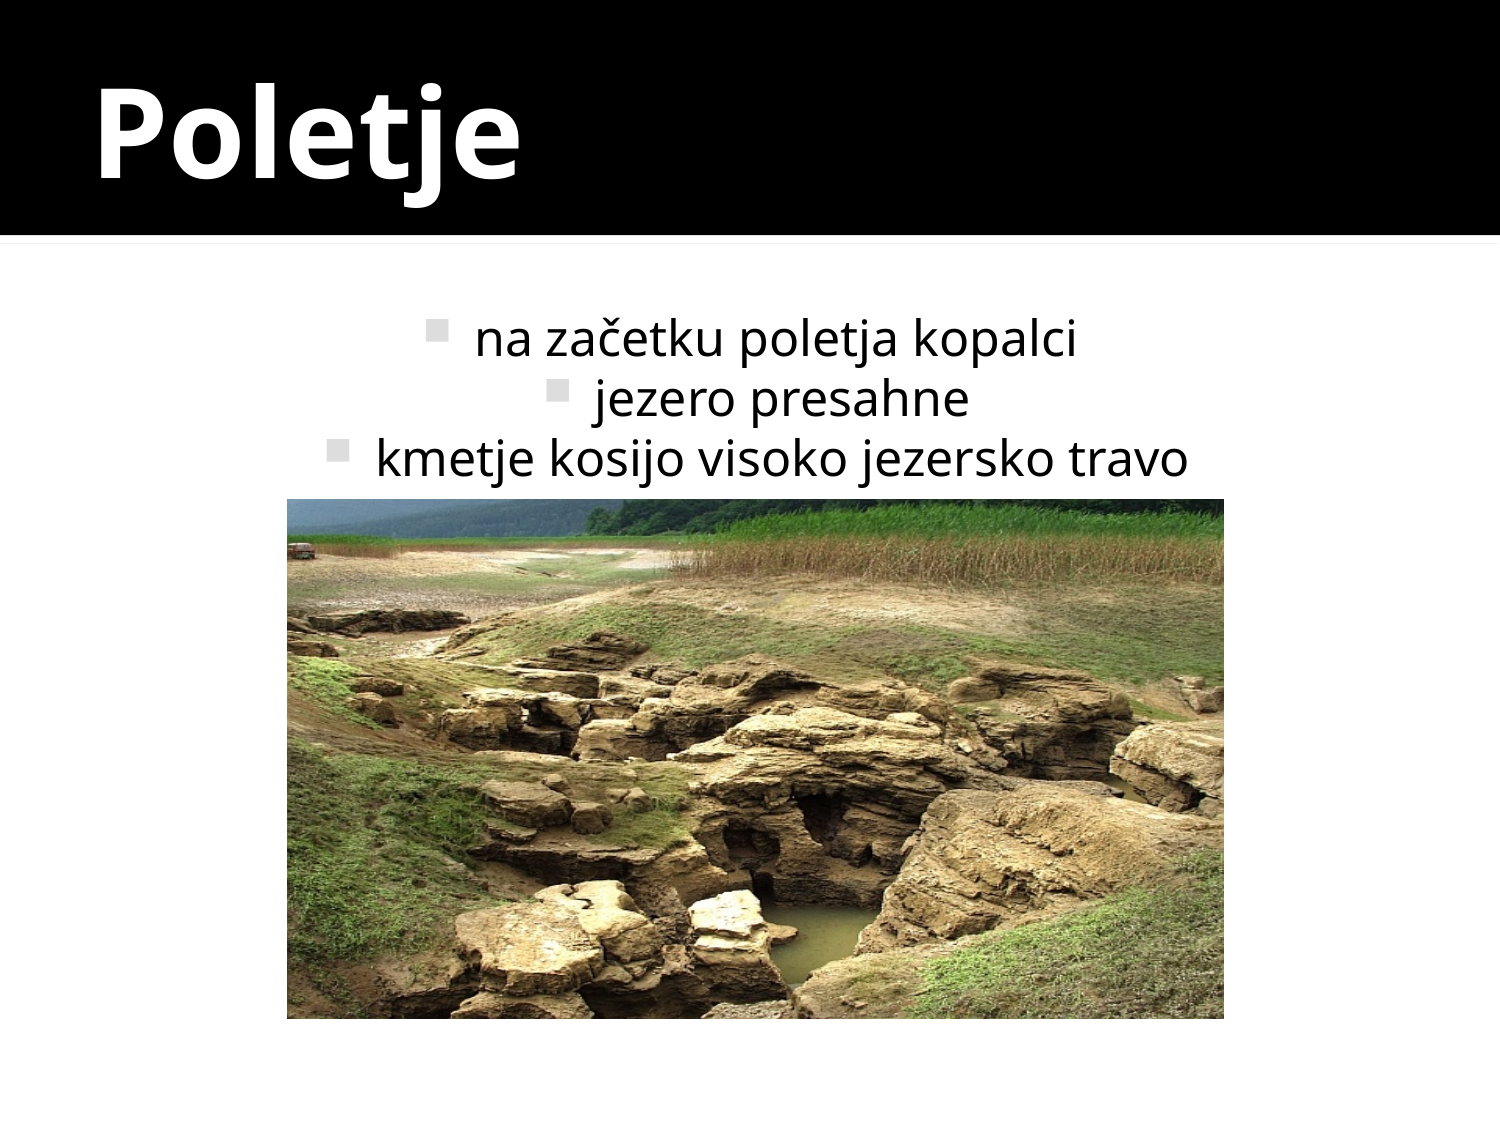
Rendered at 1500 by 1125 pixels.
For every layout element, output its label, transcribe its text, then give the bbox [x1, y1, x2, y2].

list na začetku poletja kopalci jezero presahne kmetje kosijo visoko jezersko travo [75, 291, 1425, 1050]
title Poletje [75, 25, 1425, 231]
